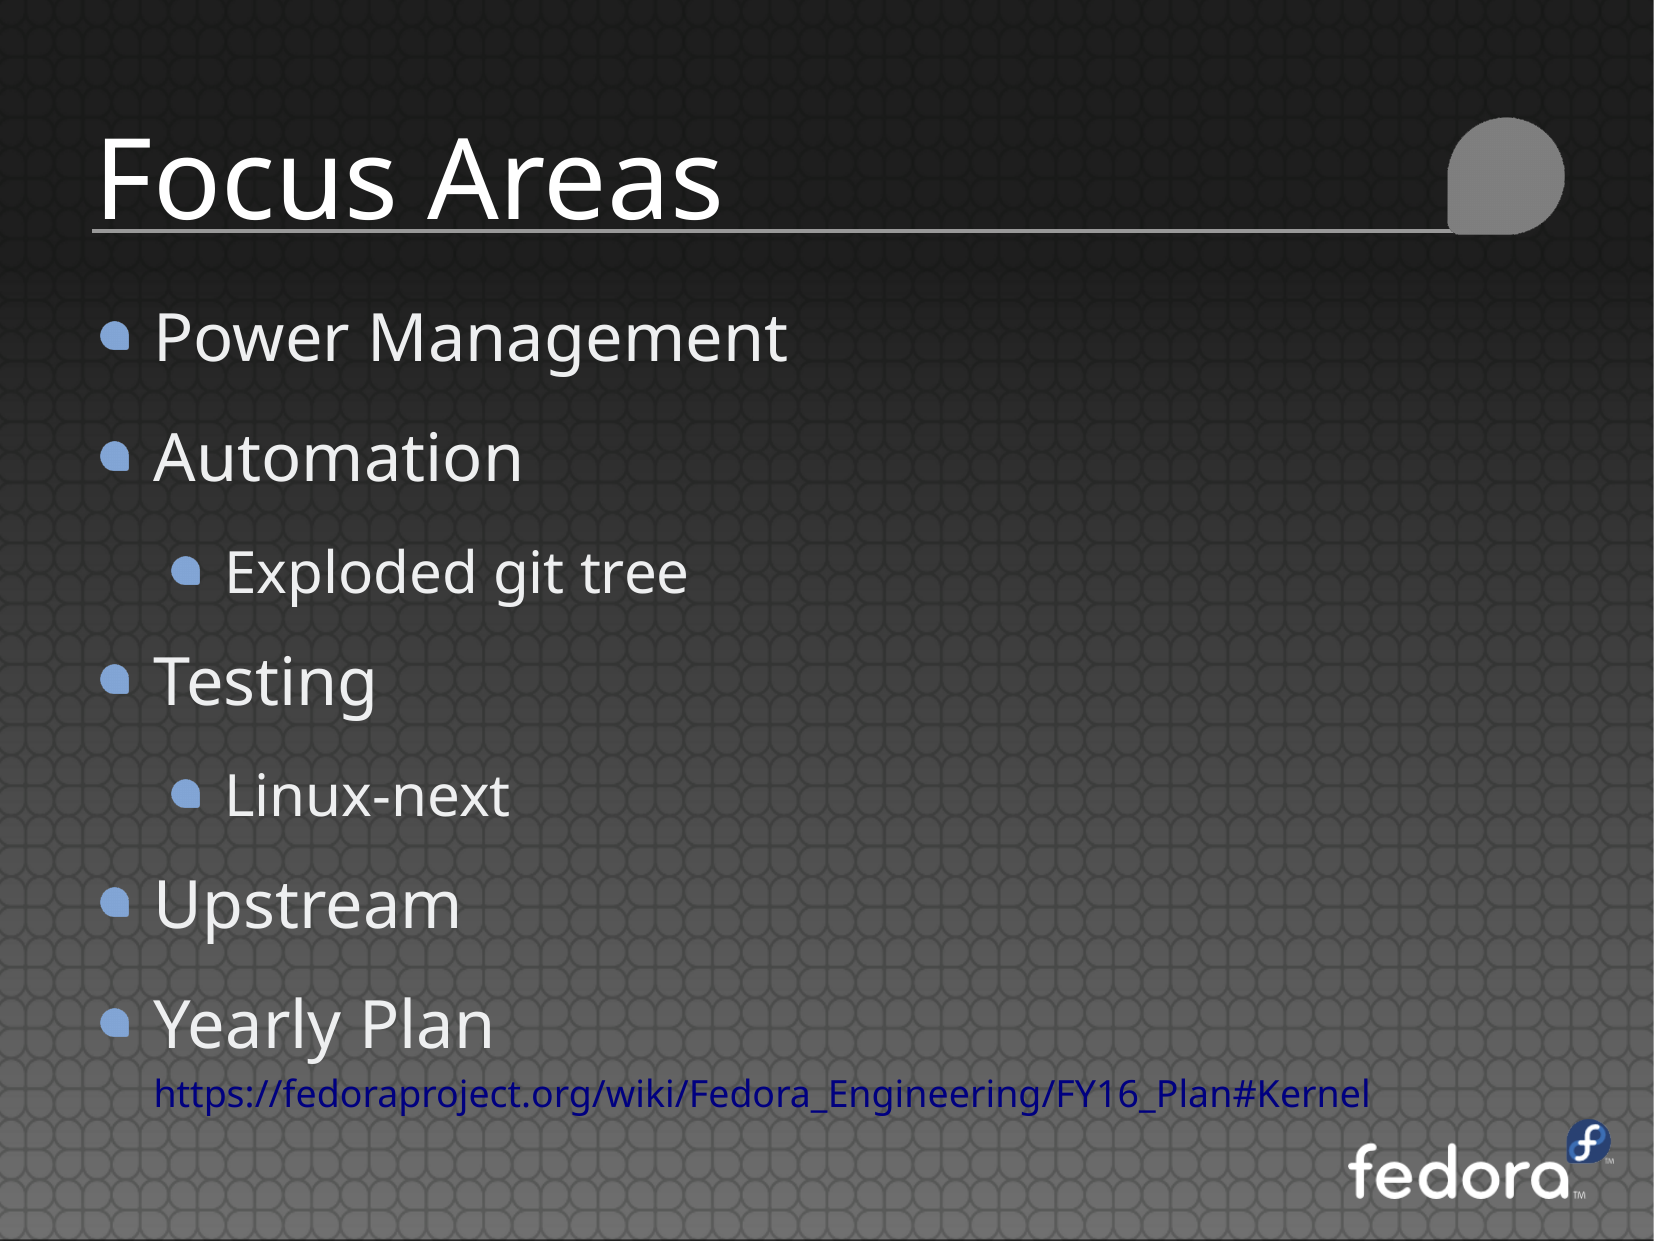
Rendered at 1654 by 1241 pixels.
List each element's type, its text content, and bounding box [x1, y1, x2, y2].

list Power Management Automation Exploded git tree Testing Linux-next Upstream Yearly Plan https://fedoraproject.org/wiki/Fedora_Engineering/FY16_Plan#Kernel [82, 290, 1571, 1094]
title Focus Areas [94, 100, 1426, 251]
picture [0, 0, 1654, 1241]
